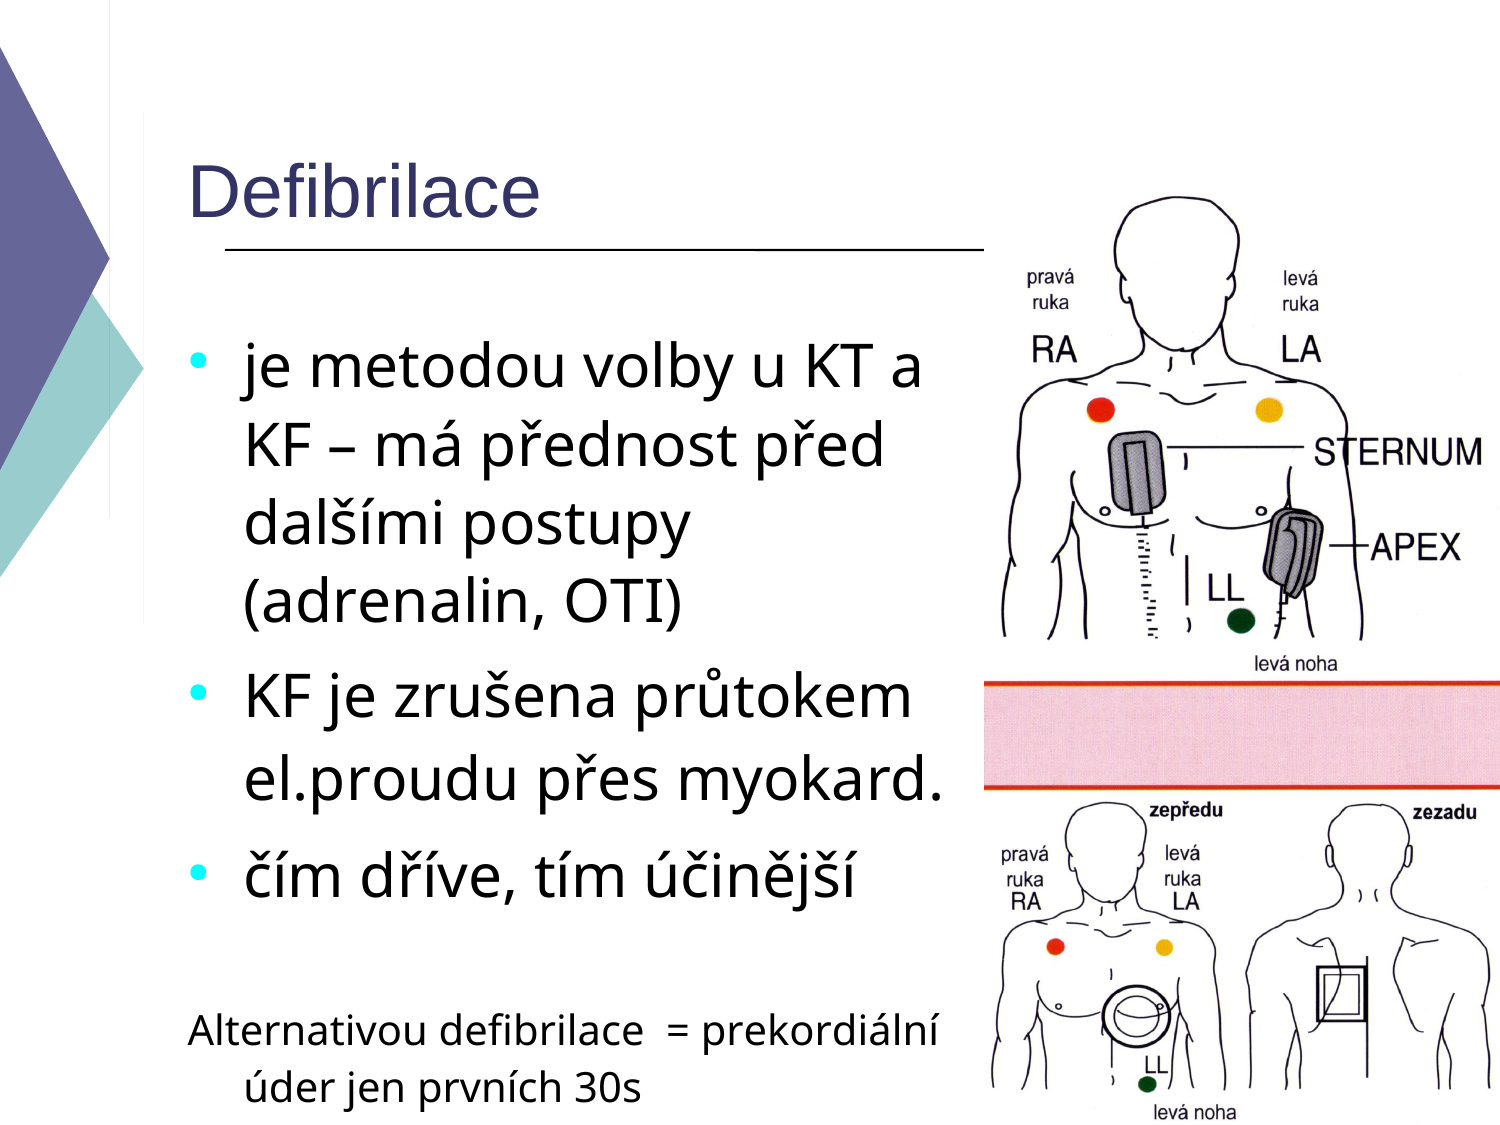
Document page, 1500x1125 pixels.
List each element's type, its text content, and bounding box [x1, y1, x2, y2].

list je metodou volby u KT a KF – má přednost před dalšími postupy (adrenalin, OTI) KF je zrušena průtokem el.proudu přes myokard. čím dříve, tím účinější Alternativou defibrilace = prekordiální úder jen prvních 30s [187, 324, 984, 1125]
picture [984, 187, 1500, 1125]
title Defibrilace [187, 99, 1463, 288]
